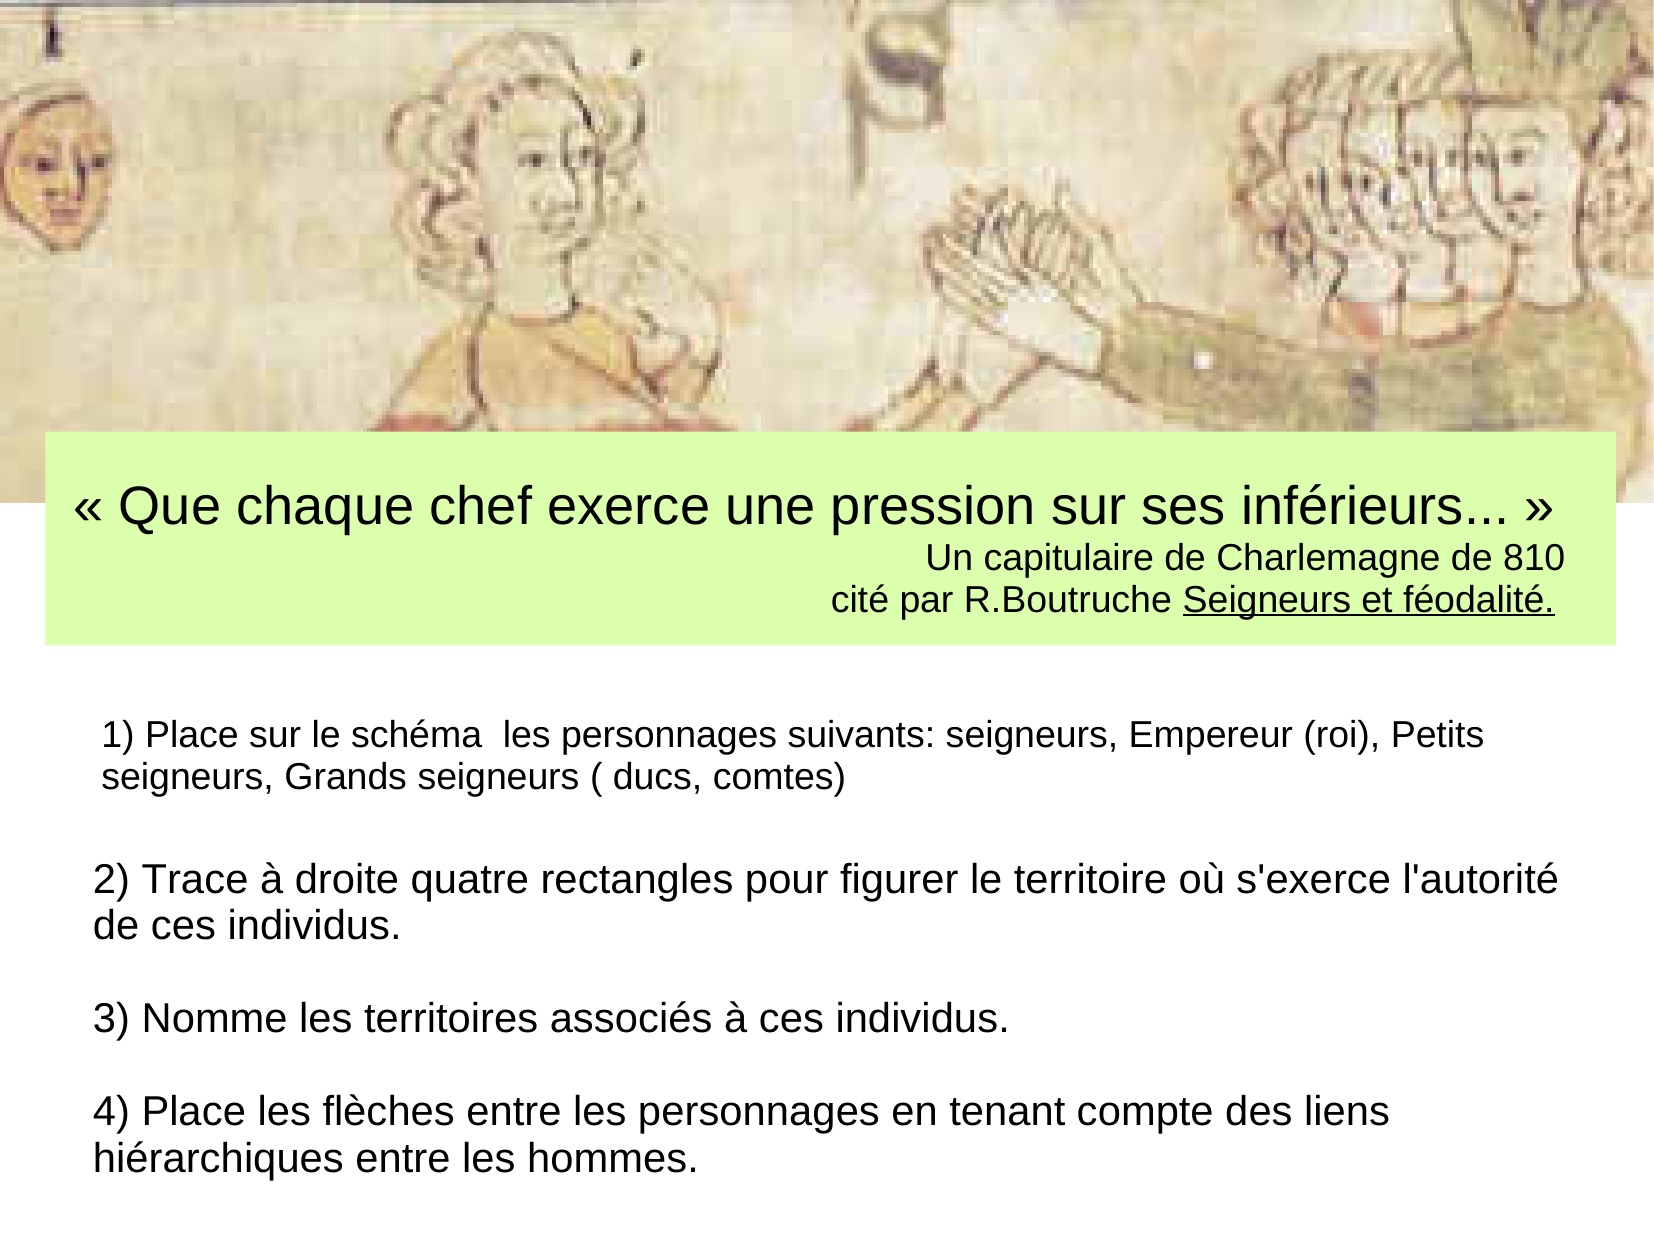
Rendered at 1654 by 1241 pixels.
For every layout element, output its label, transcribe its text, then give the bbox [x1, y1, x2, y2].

text_box « Que chaque chef exerce une pression sur ses inférieurs... » Un capitulaire de Charlemagne de 810 cité par R.Boutruche Seigneurs et féodalité. [58, 468, 1581, 628]
text_box 2) Trace à droite quatre rectangles pour figurer le territoire où s'exerce l'autorité de ces individus. 3) Nomme les territoires associés à ces individus. 4) Place les flèches entre les personnages en tenant compte des liens hiérarchiques entre les hommes. [78, 848, 1604, 1191]
picture [0, 0, 1654, 503]
text_box [45, 431, 1616, 646]
text_box 1) Place sur le schéma les personnages suivants: seigneurs, Empereur (roi), Petits seigneurs, Grands seigneurs ( ducs, comtes) [86, 706, 1612, 806]
